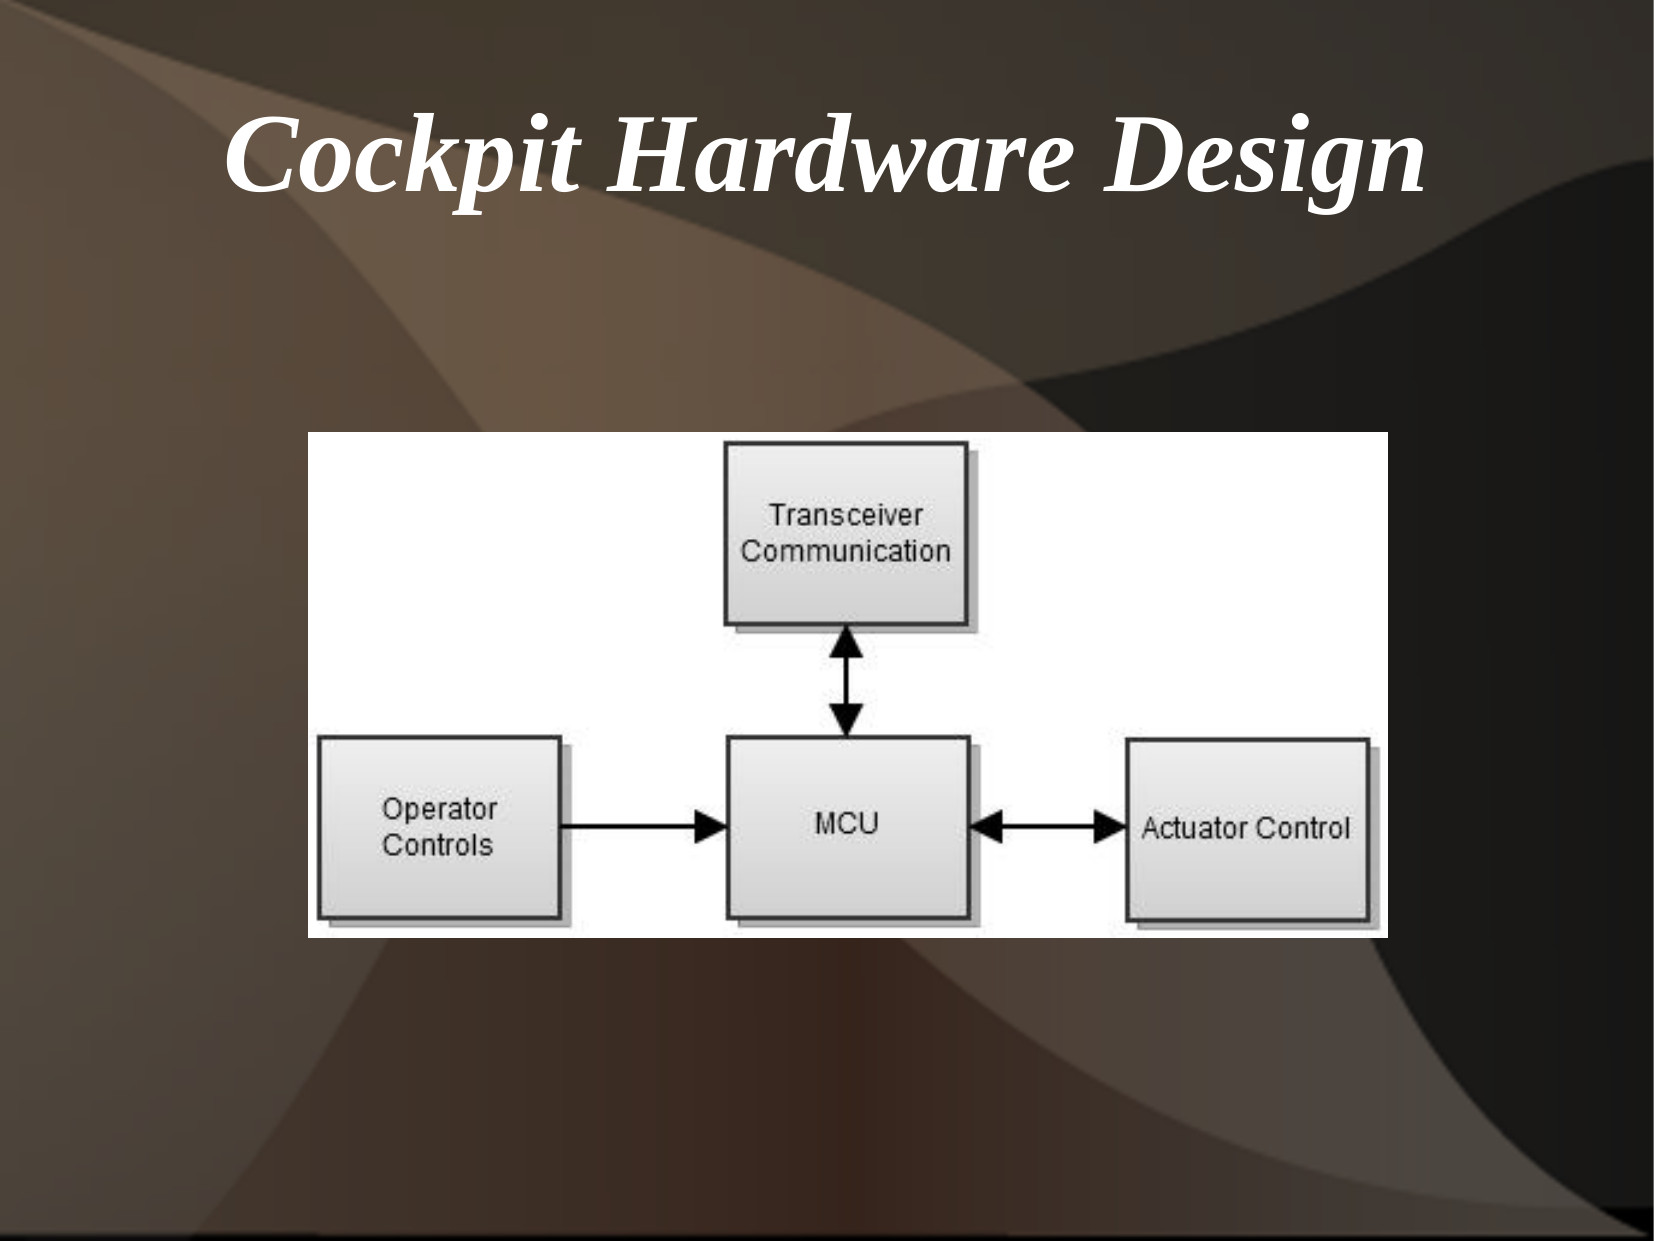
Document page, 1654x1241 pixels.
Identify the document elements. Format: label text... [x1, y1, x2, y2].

list [82, 290, 1571, 1109]
title Cockpit Hardware Design [82, 49, 1571, 257]
picture [0, 0, 1654, 1241]
